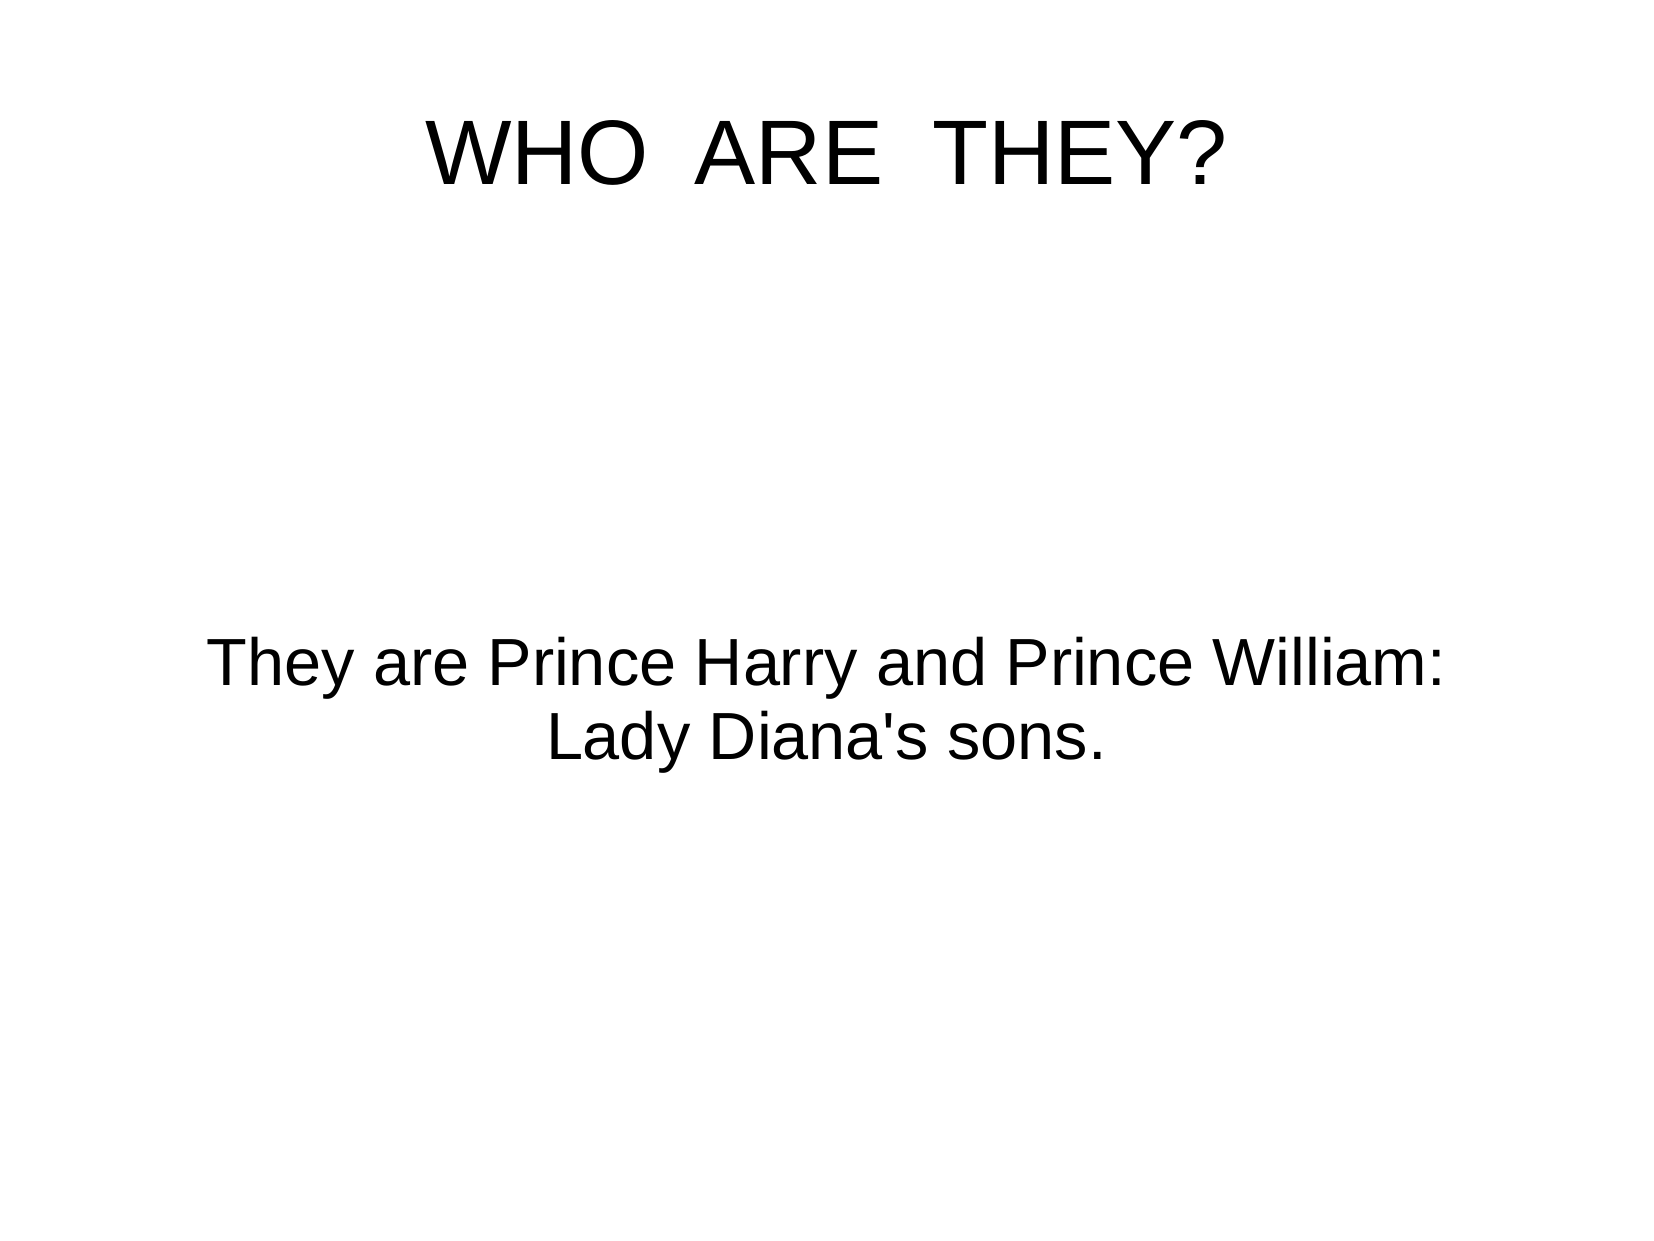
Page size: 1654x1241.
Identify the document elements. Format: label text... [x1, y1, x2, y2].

title WHO ARE THEY? [82, 49, 1571, 257]
subtitle They are Prince Harry and Prince William: Lady Diana's sons. [82, 297, 1571, 1102]
